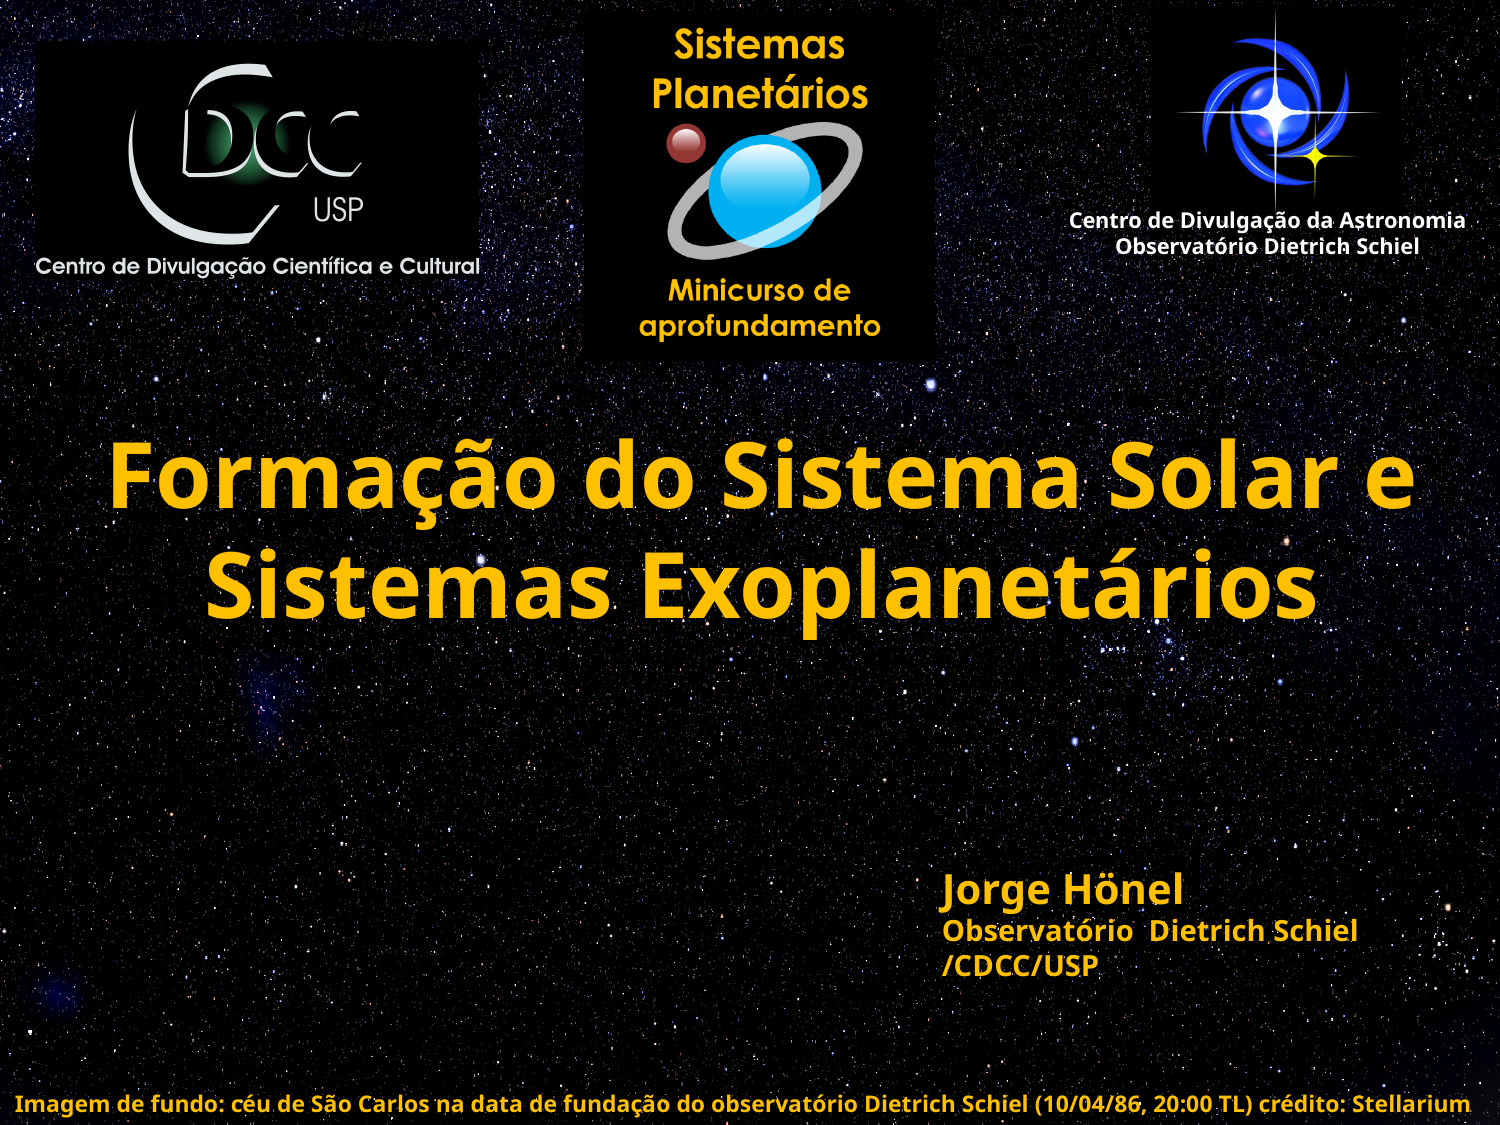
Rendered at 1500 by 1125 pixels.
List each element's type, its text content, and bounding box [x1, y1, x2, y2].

text_box Centro de Divulgação da Astronomia Observatório Dietrich Schiel [935, 198, 1500, 267]
picture [0, 0, 1500, 1082]
text_box Imagem de fundo: céu de São Carlos na data de fundação do observatório Dietrich Schiel (10/04/86, 20:00 TL) crédito: Stellarium [0, 1082, 1500, 1125]
text_box Formação do Sistema Solar e Sistemas Exoplanetários [88, 408, 1437, 697]
text_box Jorge Hönel Observatório Dietrich Schiel /CDCC/USP [927, 855, 1495, 1030]
